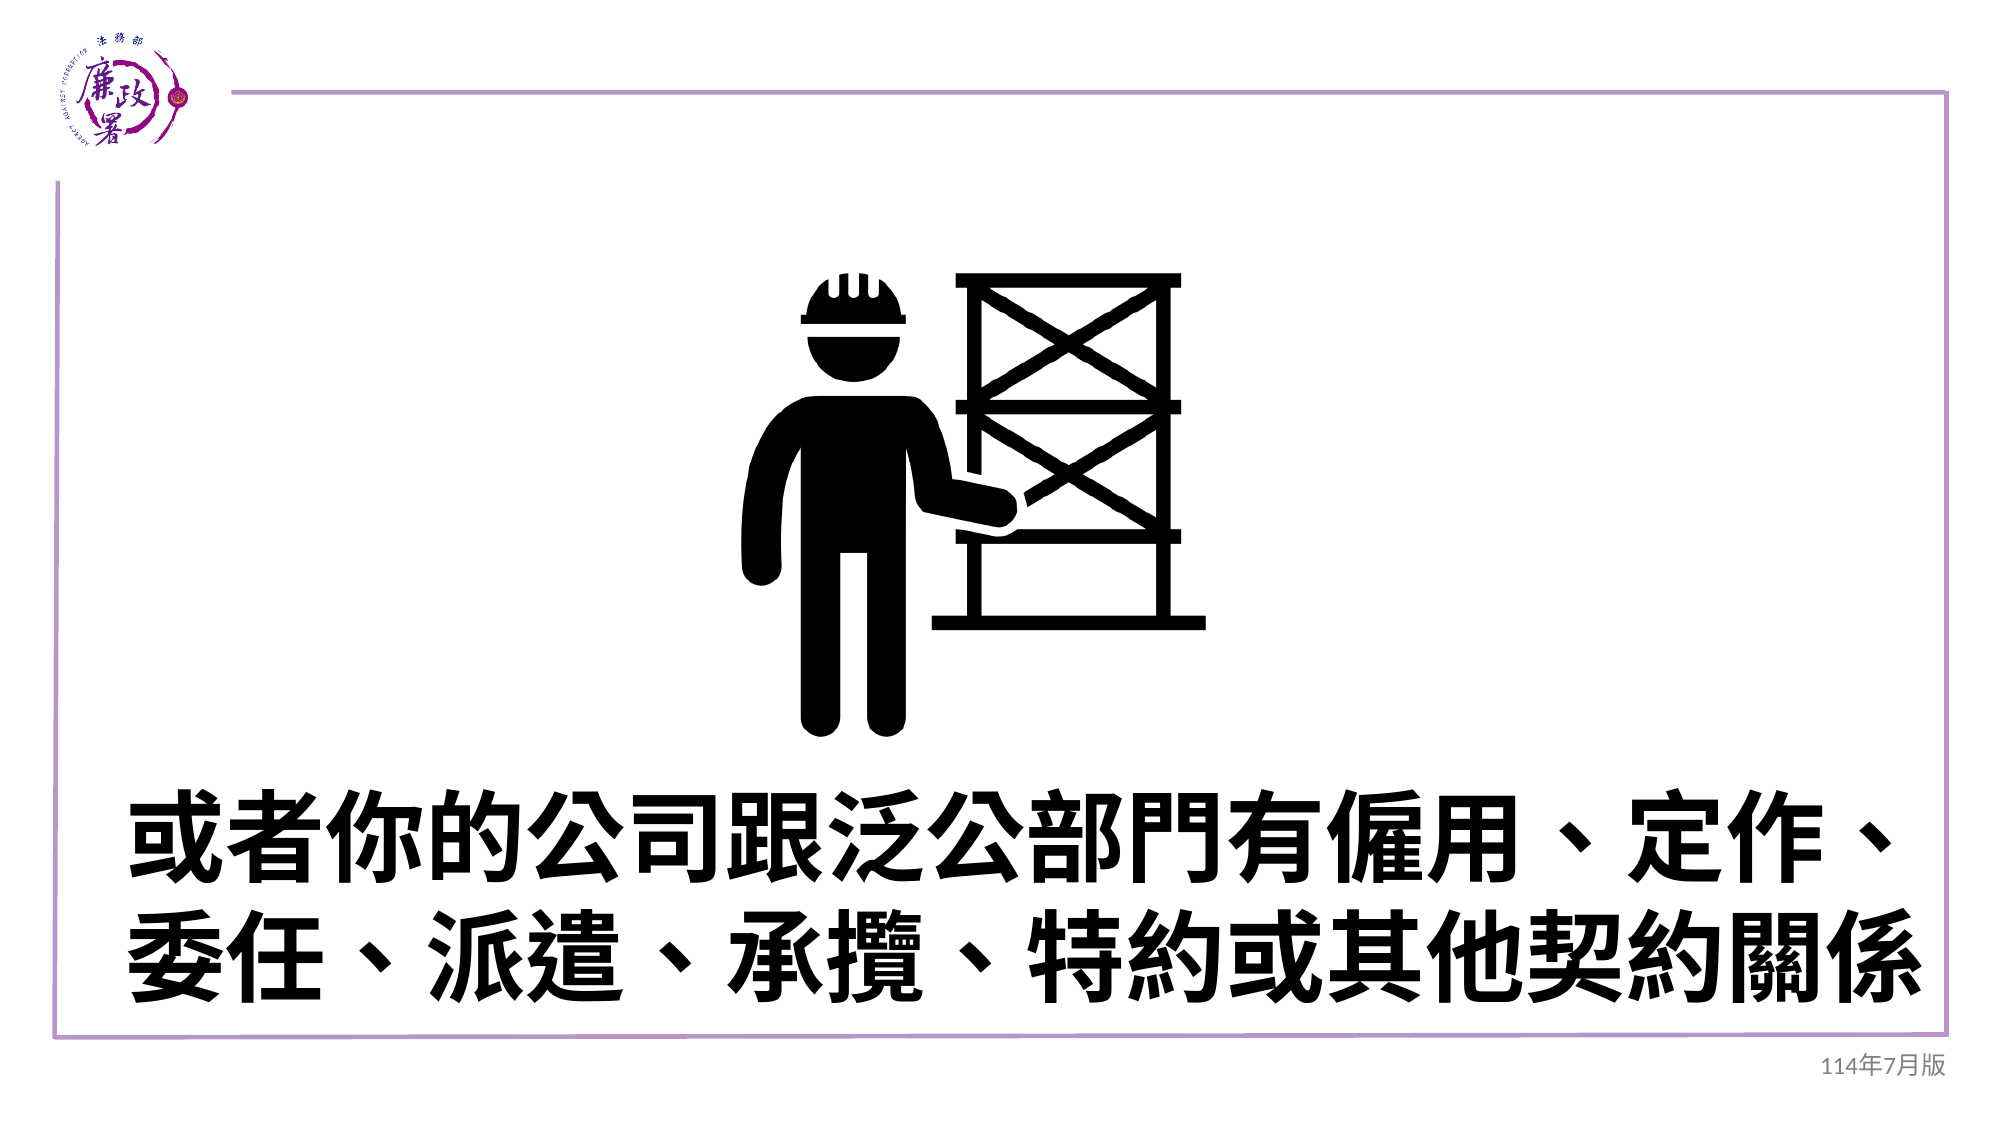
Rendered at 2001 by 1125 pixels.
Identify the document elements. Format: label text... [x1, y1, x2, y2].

picture [60, 32, 188, 146]
text_box 或者你的公司跟泛公部門有僱用、定作、 委任、派遣、承攬、特約或其他契約關係 [110, 767, 1941, 1023]
picture [731, 263, 1215, 746]
